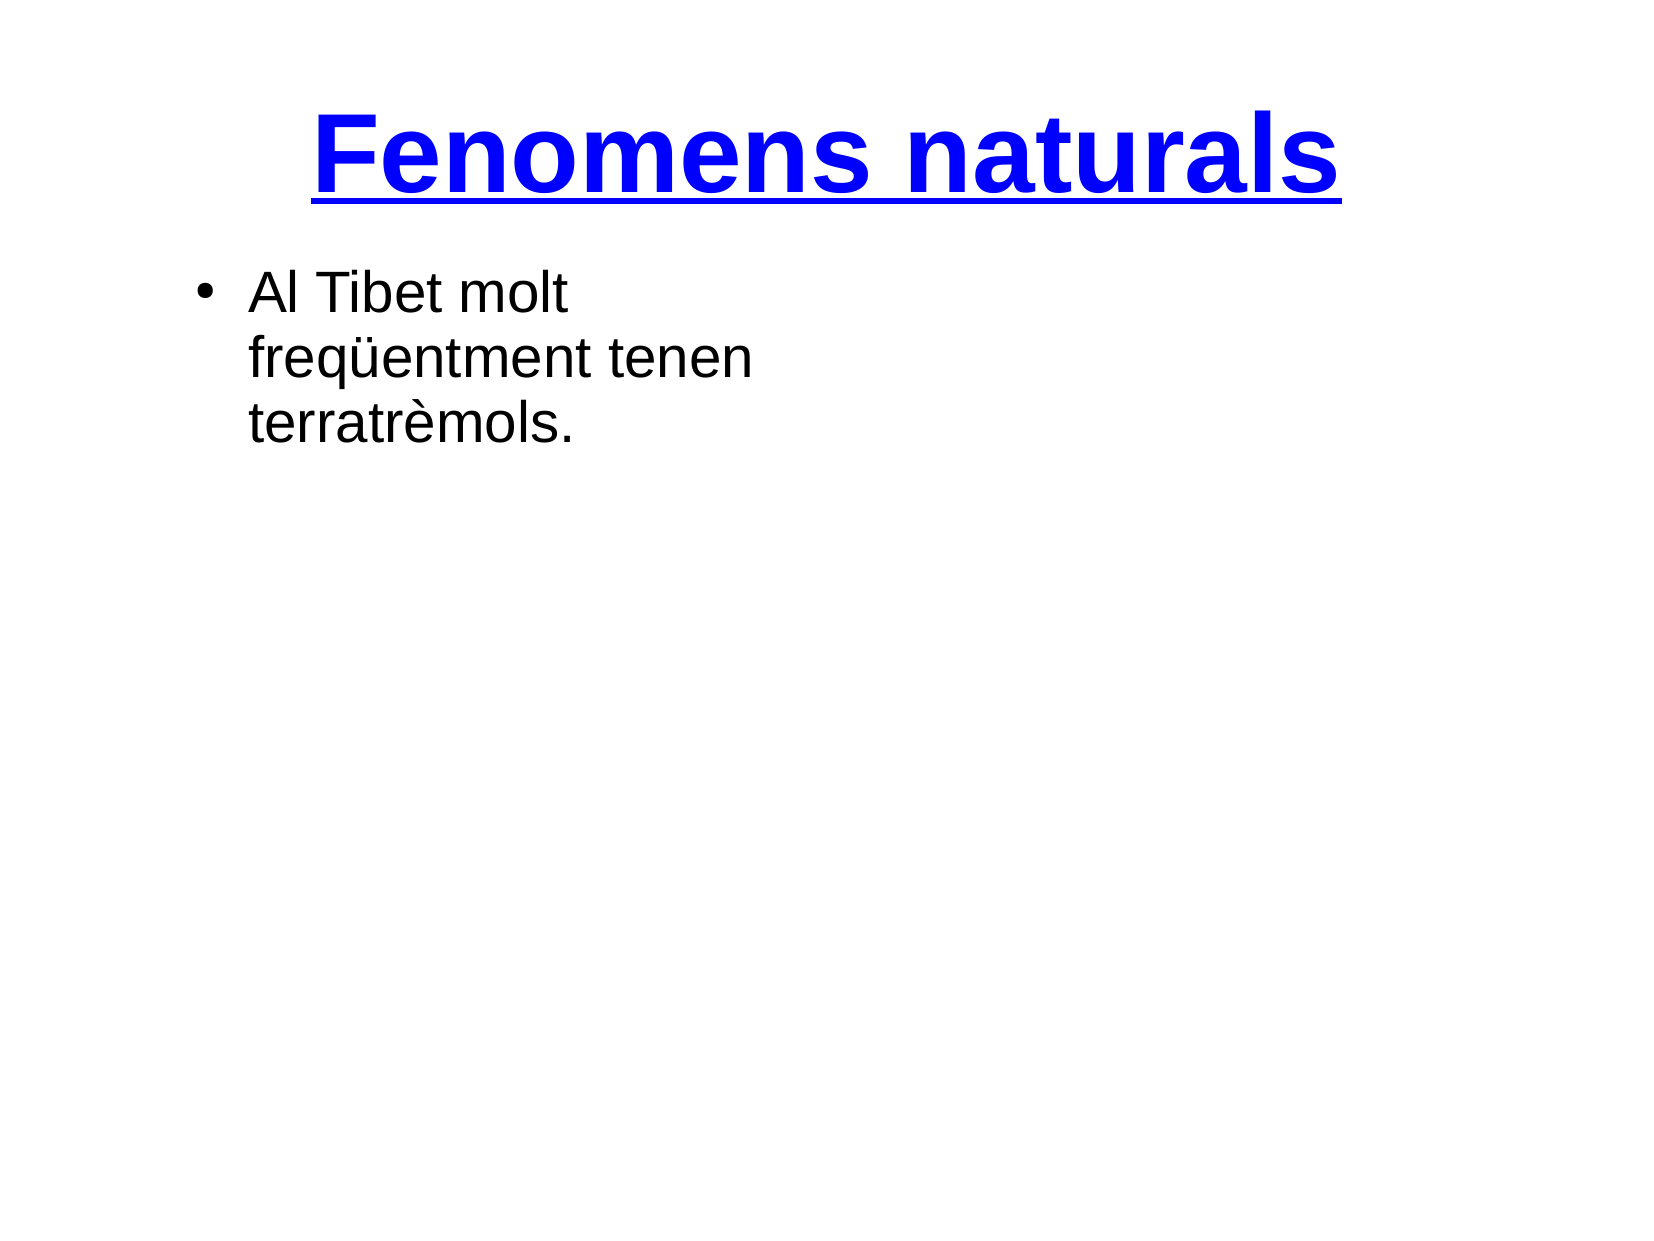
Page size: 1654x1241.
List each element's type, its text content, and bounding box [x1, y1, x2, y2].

title Fenomens naturals [82, 49, 1571, 257]
list Al Tibet molt freqüentment tenen terratrèmols. [177, 259, 888, 510]
